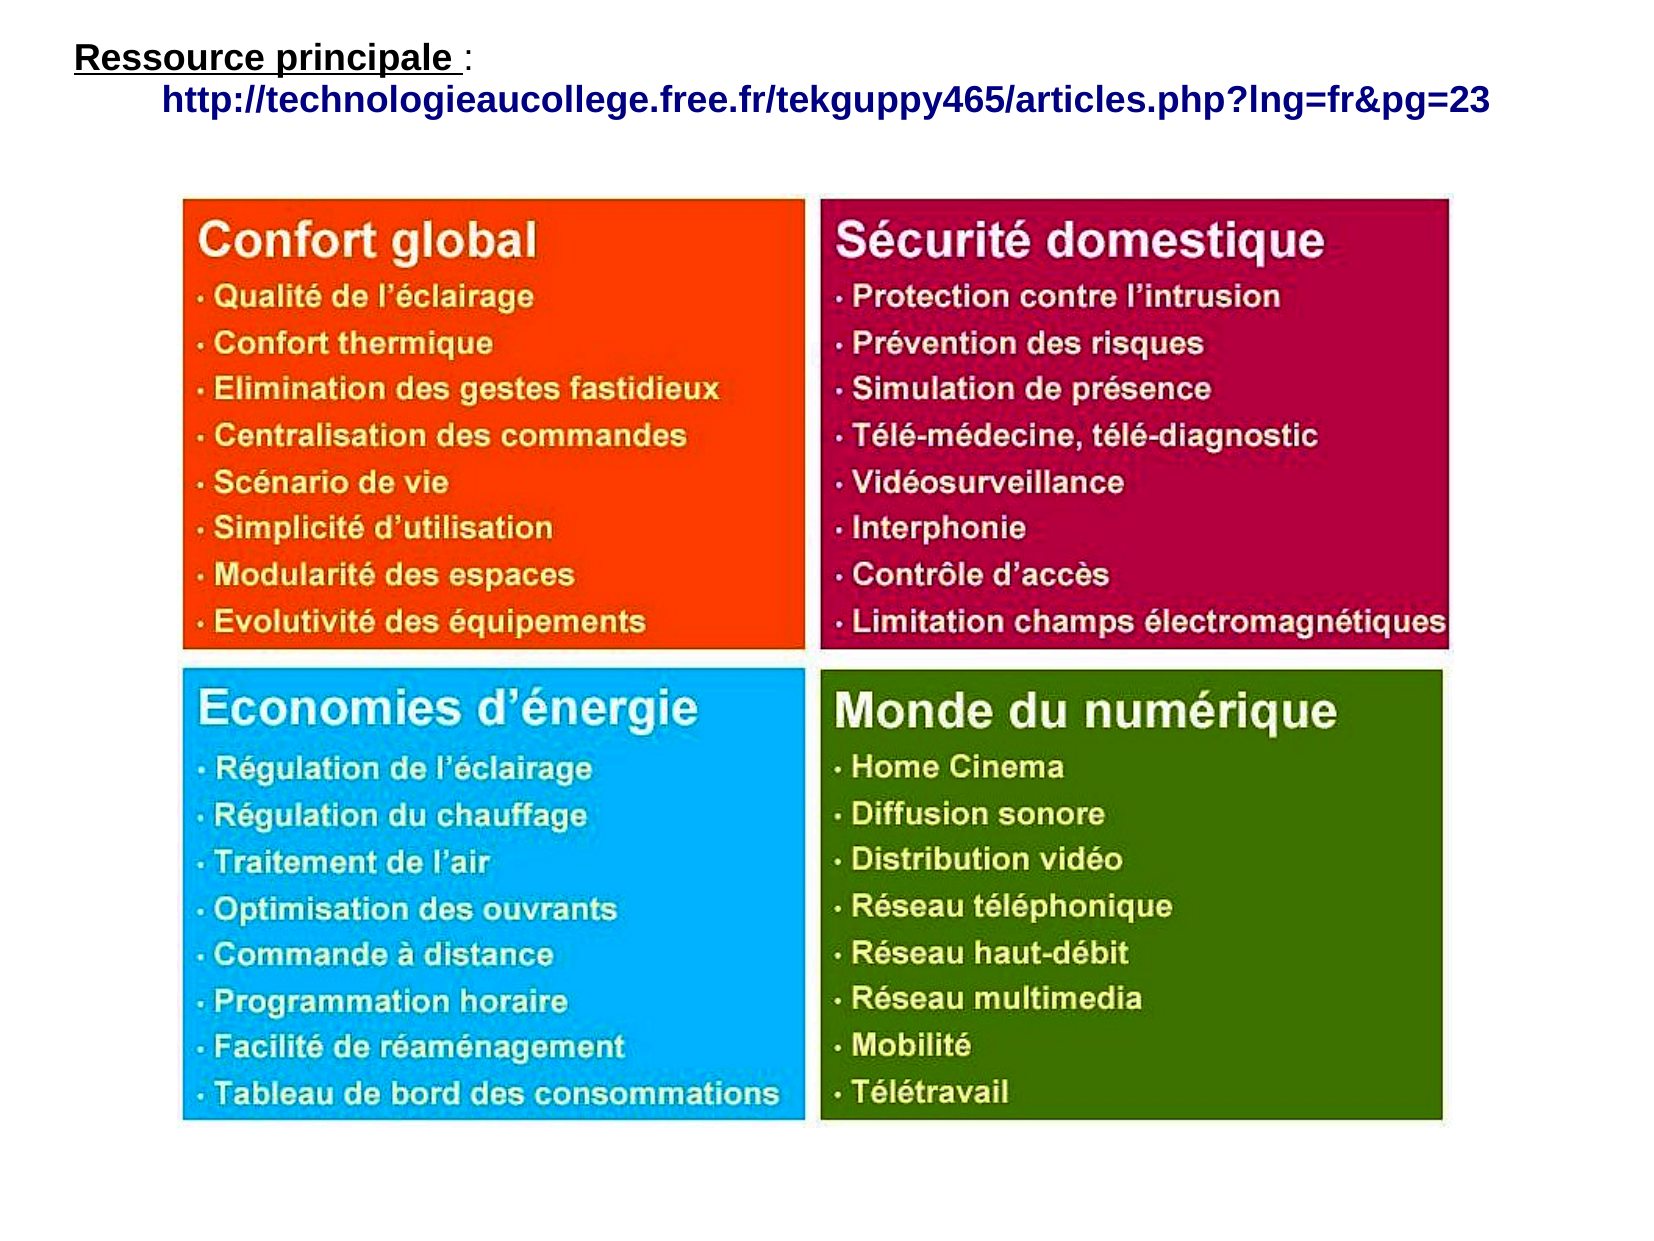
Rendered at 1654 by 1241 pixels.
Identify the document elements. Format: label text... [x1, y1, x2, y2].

picture [177, 193, 1454, 1128]
text_box Ressource principale : http://technologieaucollege.free.fr/tekguppy465/articles.php?lng=fr&pg=23 [59, 29, 1595, 131]
